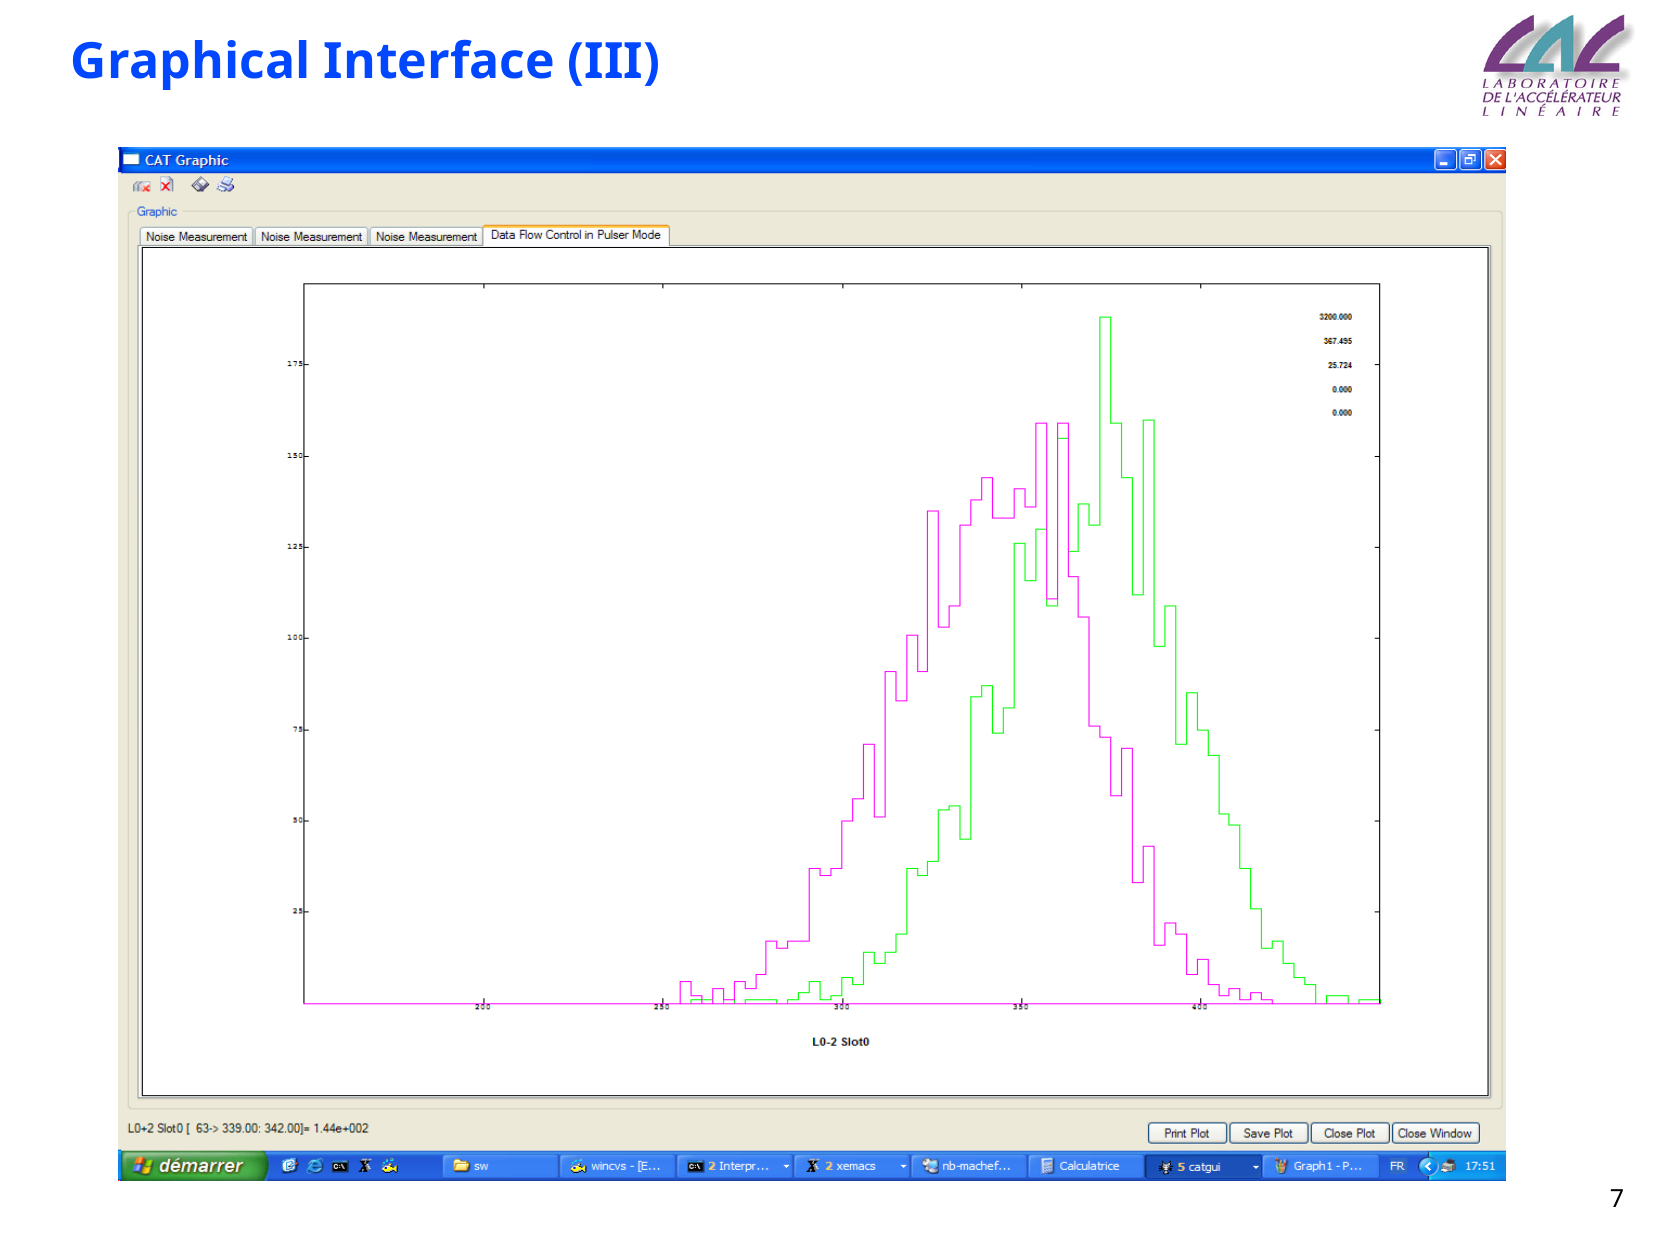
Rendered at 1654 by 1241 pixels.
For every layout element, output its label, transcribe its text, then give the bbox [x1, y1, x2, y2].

title Graphical Interface (III) [70, 29, 1559, 89]
picture [118, 147, 1506, 1182]
picture [1475, 8, 1642, 116]
